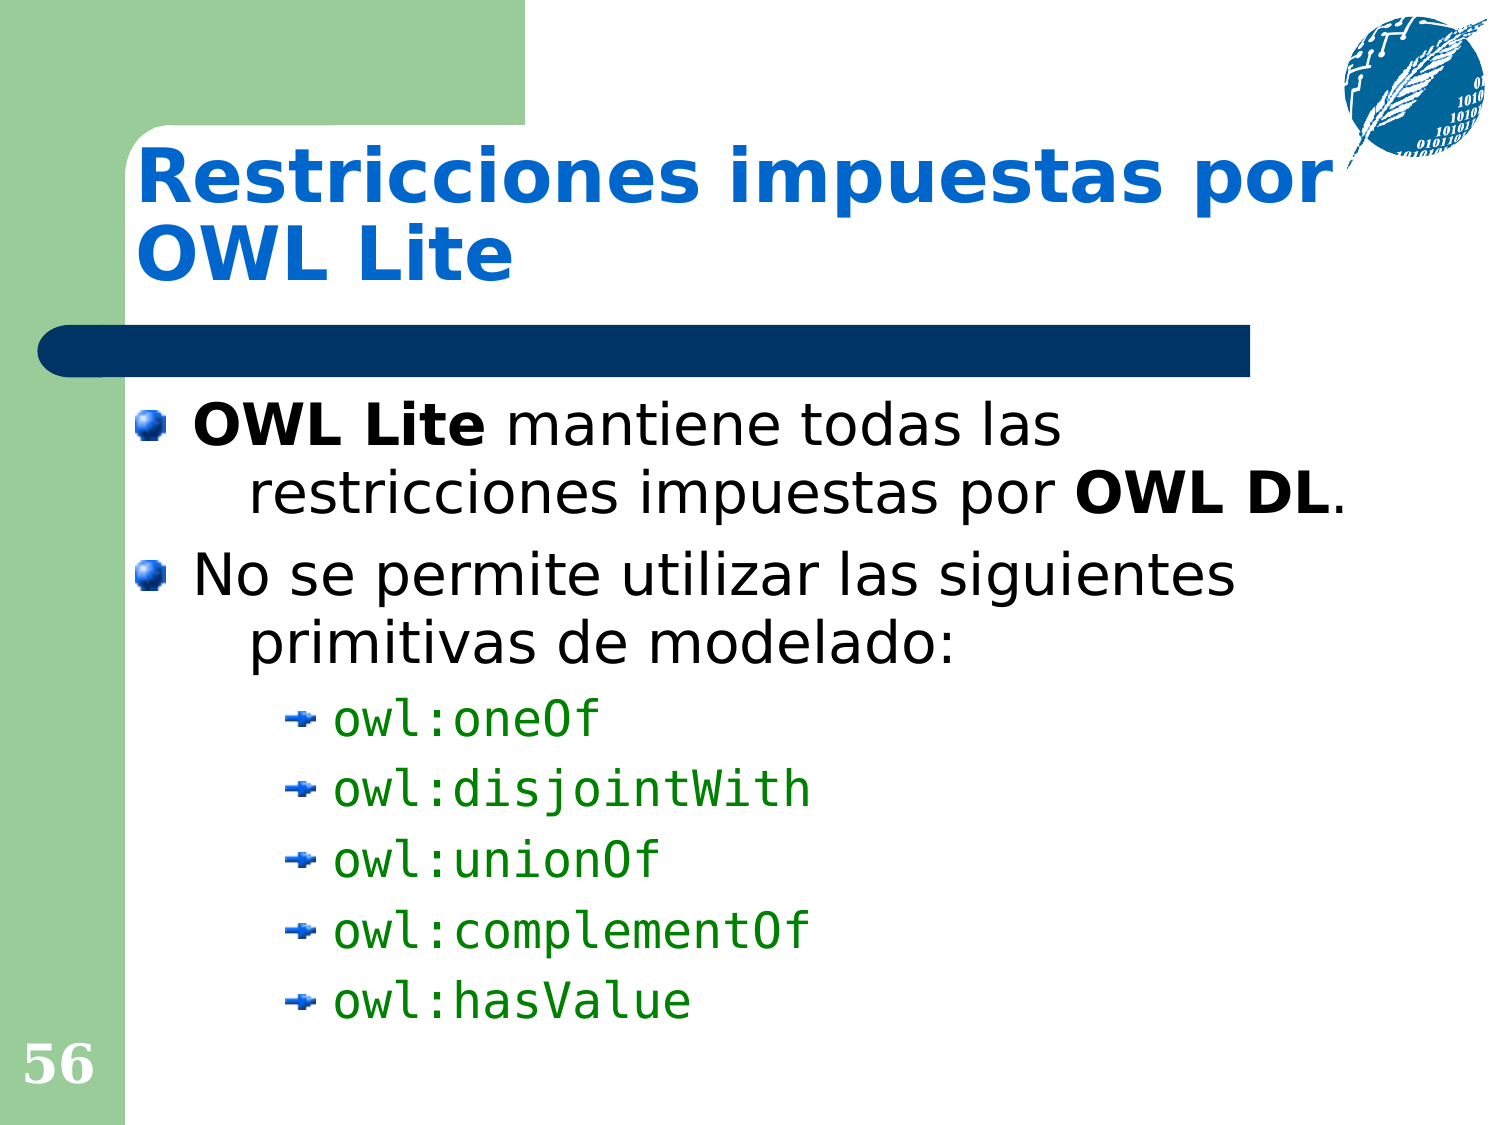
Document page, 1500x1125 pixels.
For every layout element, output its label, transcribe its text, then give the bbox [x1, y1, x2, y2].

title Restricciones impuestas por OWL Lite [135, 135, 1412, 301]
picture [1427, 138, 1431, 148]
picture [1416, 140, 1425, 149]
picture [1341, 15, 1487, 172]
picture [1436, 127, 1450, 136]
picture [1433, 139, 1440, 147]
list OWL Lite mantiene todas las restricciones impuestas por OWL DL. No se permite utilizar las siguientes primitivas de modelado: owl:oneOf owl:disjointWith owl:unionOf owl:complementOf owl:hasValue [135, 391, 1398, 1124]
